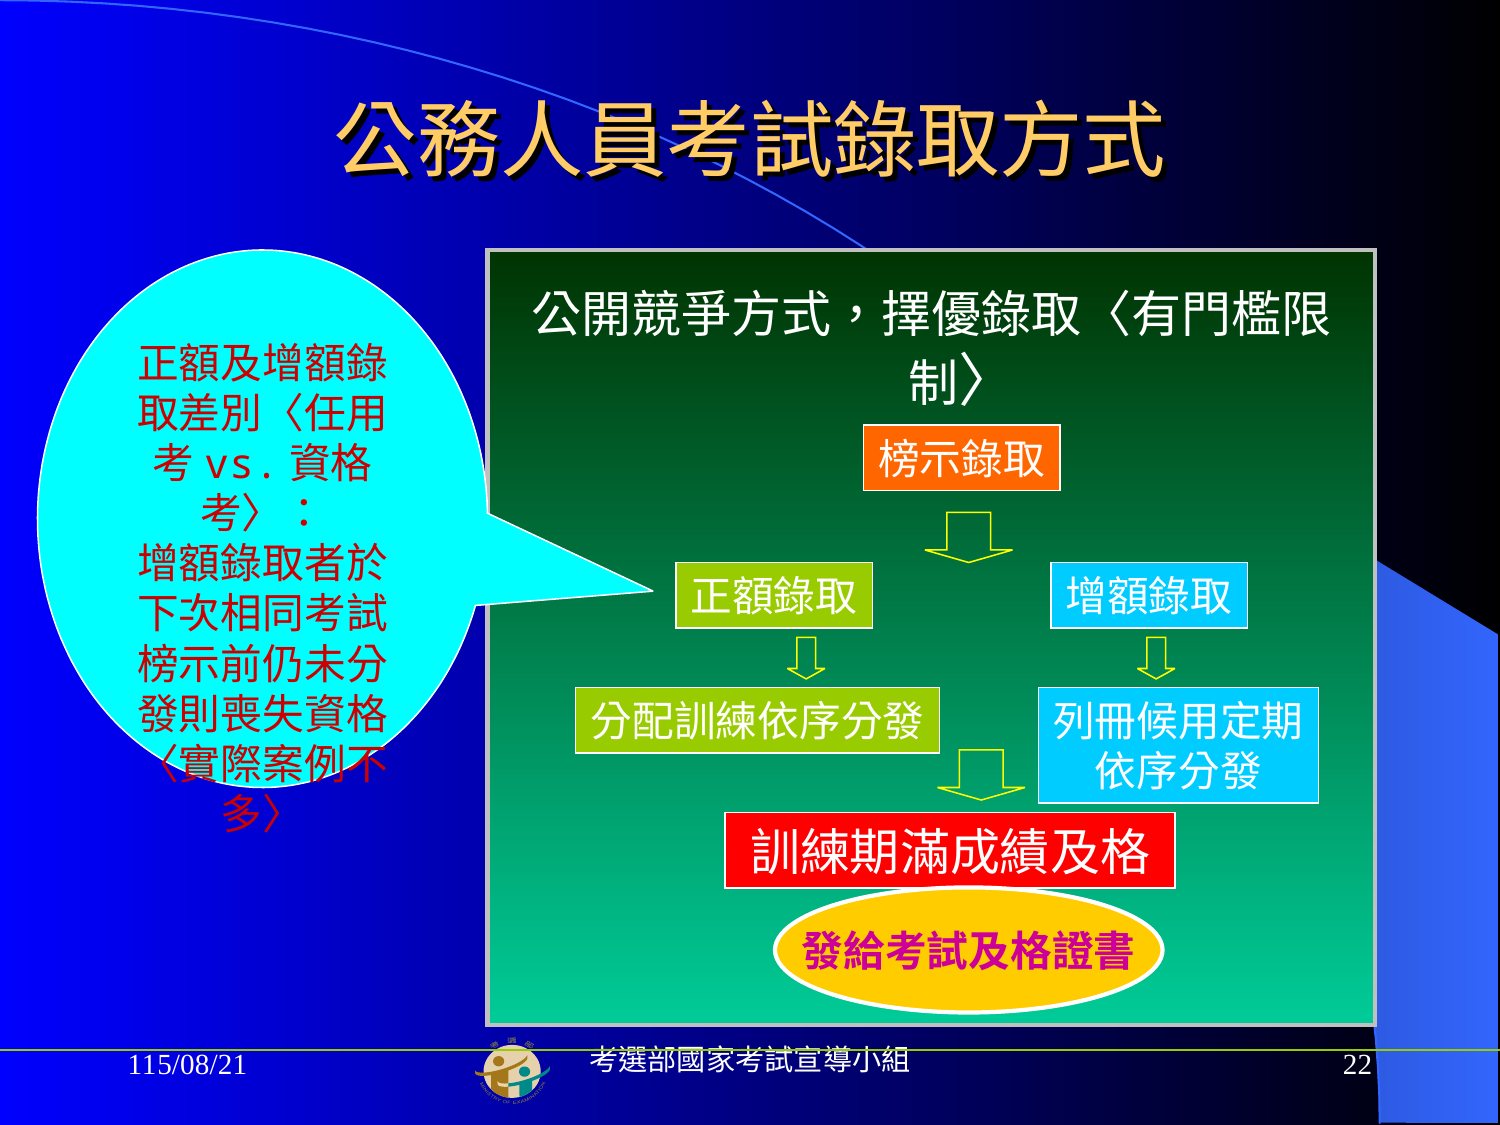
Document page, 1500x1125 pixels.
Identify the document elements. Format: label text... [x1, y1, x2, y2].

text_box 公開競爭方式，擇優錄取〈有門檻限制〉 [474, 275, 1388, 351]
title 公務人員考試錄取方式 [200, 74, 1300, 200]
text_box 榜示錄取 [863, 425, 1061, 491]
text_box 正額及增額錄取差別〈任用考vs.資格考〉： 增額錄取者於下次相同考試榜示前仍未分發則喪失資格〈實際案例不多〉 [37, 249, 654, 788]
text_box 訓練期滿成績及格 [725, 812, 1176, 888]
text_box 列冊候用定期 依序分發 [1038, 687, 1319, 803]
text_box 增額錄取 [1050, 562, 1248, 628]
text_box [487, 249, 1375, 275]
text_box 分配訓練依序分發 [575, 687, 940, 753]
text_box 正額錄取 [675, 562, 873, 628]
text_box 發給考試及格證書 [774, 887, 1163, 1013]
text_box [487, 351, 1375, 1026]
